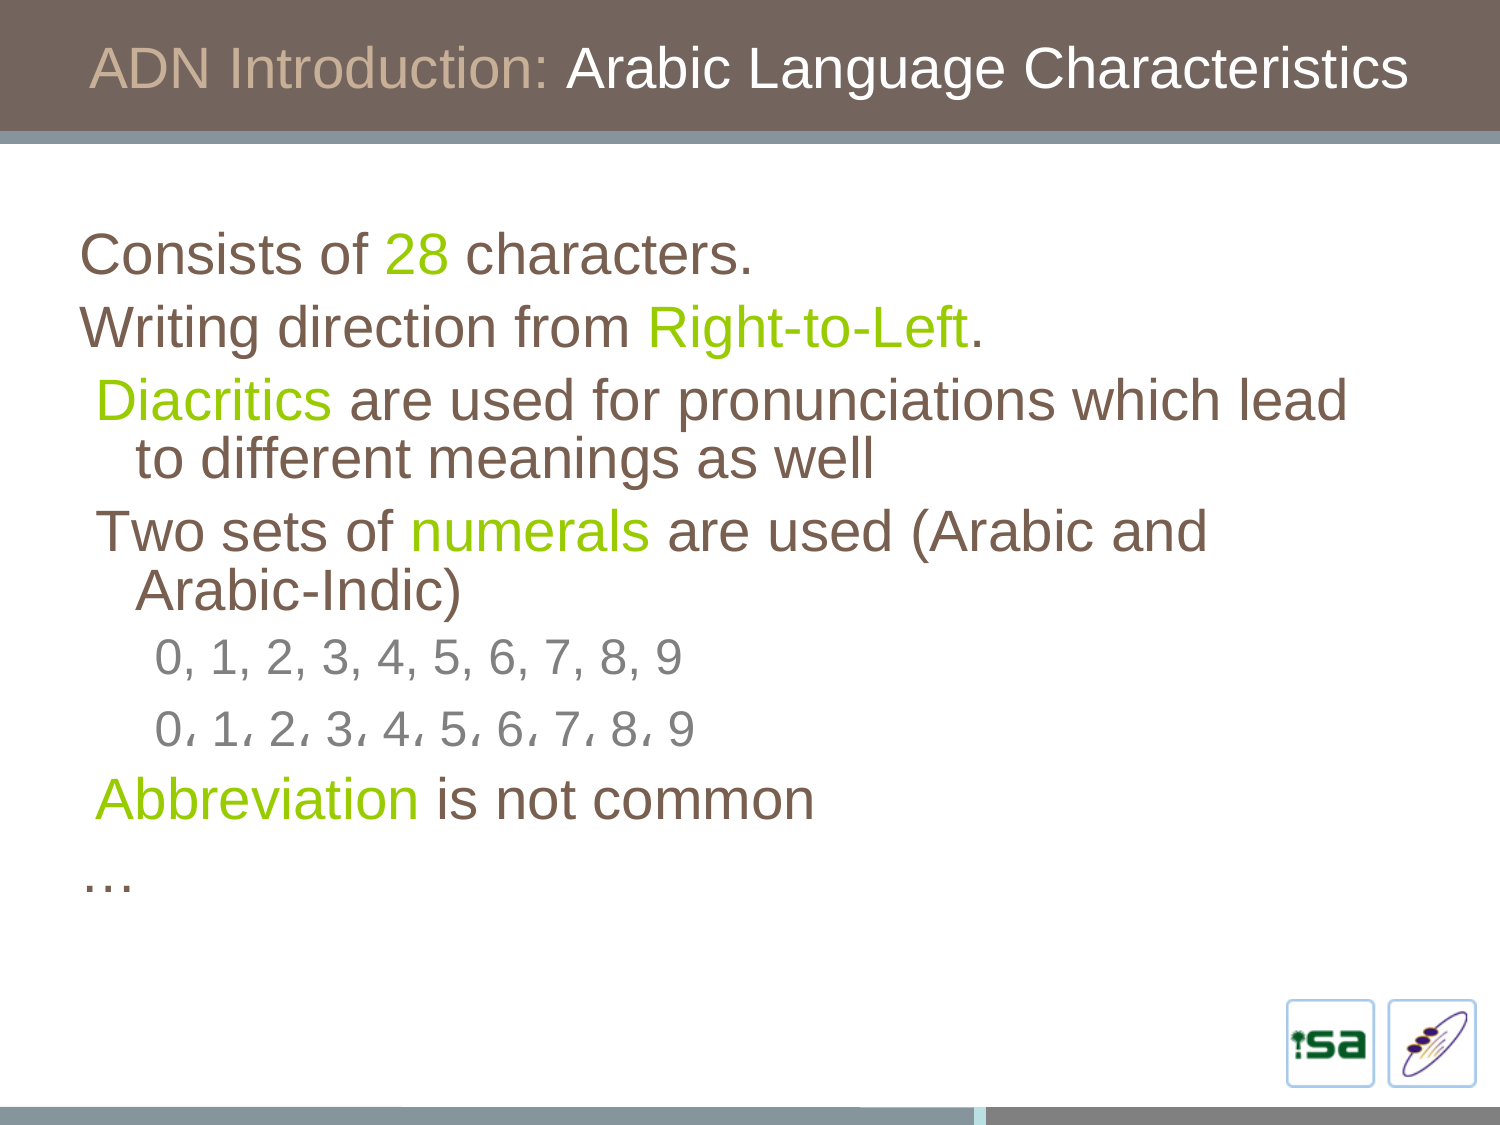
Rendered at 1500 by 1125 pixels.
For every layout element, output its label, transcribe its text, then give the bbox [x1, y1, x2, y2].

picture [1286, 999, 1477, 1088]
text_box ADN Introduction: Arabic Language Characteristics [0, 0, 1500, 131]
list Consists of 28 characters. Writing direction from Right-to-Left. Diacritics are used for pronunciations which lead to different meanings as well Two sets of numerals are used (Arabic and Arabic-Indic) 0, 1, 2, 3, 4, 5, 6, 7, 8, 9 0، 1، 2، 3، 4، 5، 6، 7، 8، 9 Abbreviation is not common … [64, 220, 1415, 953]
